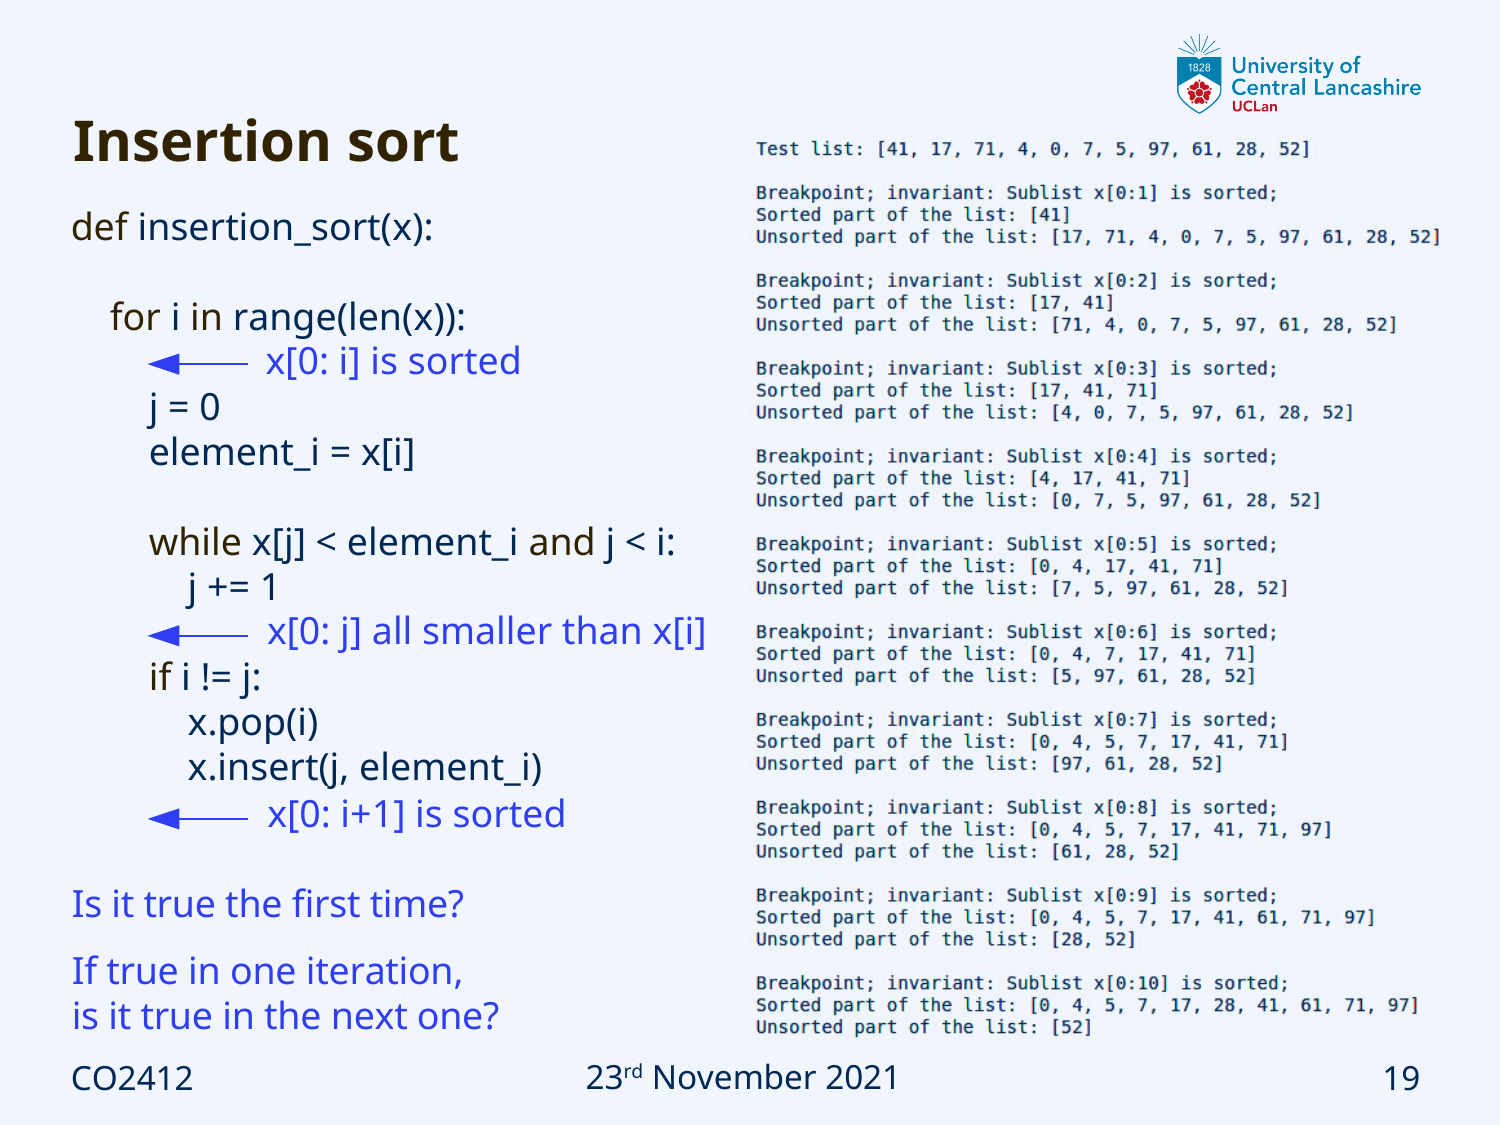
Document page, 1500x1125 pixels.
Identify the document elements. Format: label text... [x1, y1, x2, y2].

text_box x[0: j] all smaller than x[i] [252, 599, 773, 661]
title Insertion sort [58, 54, 1500, 224]
picture [1177, 34, 1421, 54]
text_box x[0: i+1] is sorted [252, 783, 621, 843]
text_box Is it true the first time? If true in one iteration, is it true in the next one? [57, 872, 631, 1045]
text_box x[0: i] is sorted [250, 329, 559, 390]
text_box def insertion_sort(x): for i in range(len(x)): j = 0 element_i = x[i] while x[j] < element_i and j < i: j += 1 if i != j: x.pop(i) x.insert(j, element_i) [55, 195, 713, 872]
picture [749, 132, 1454, 1046]
